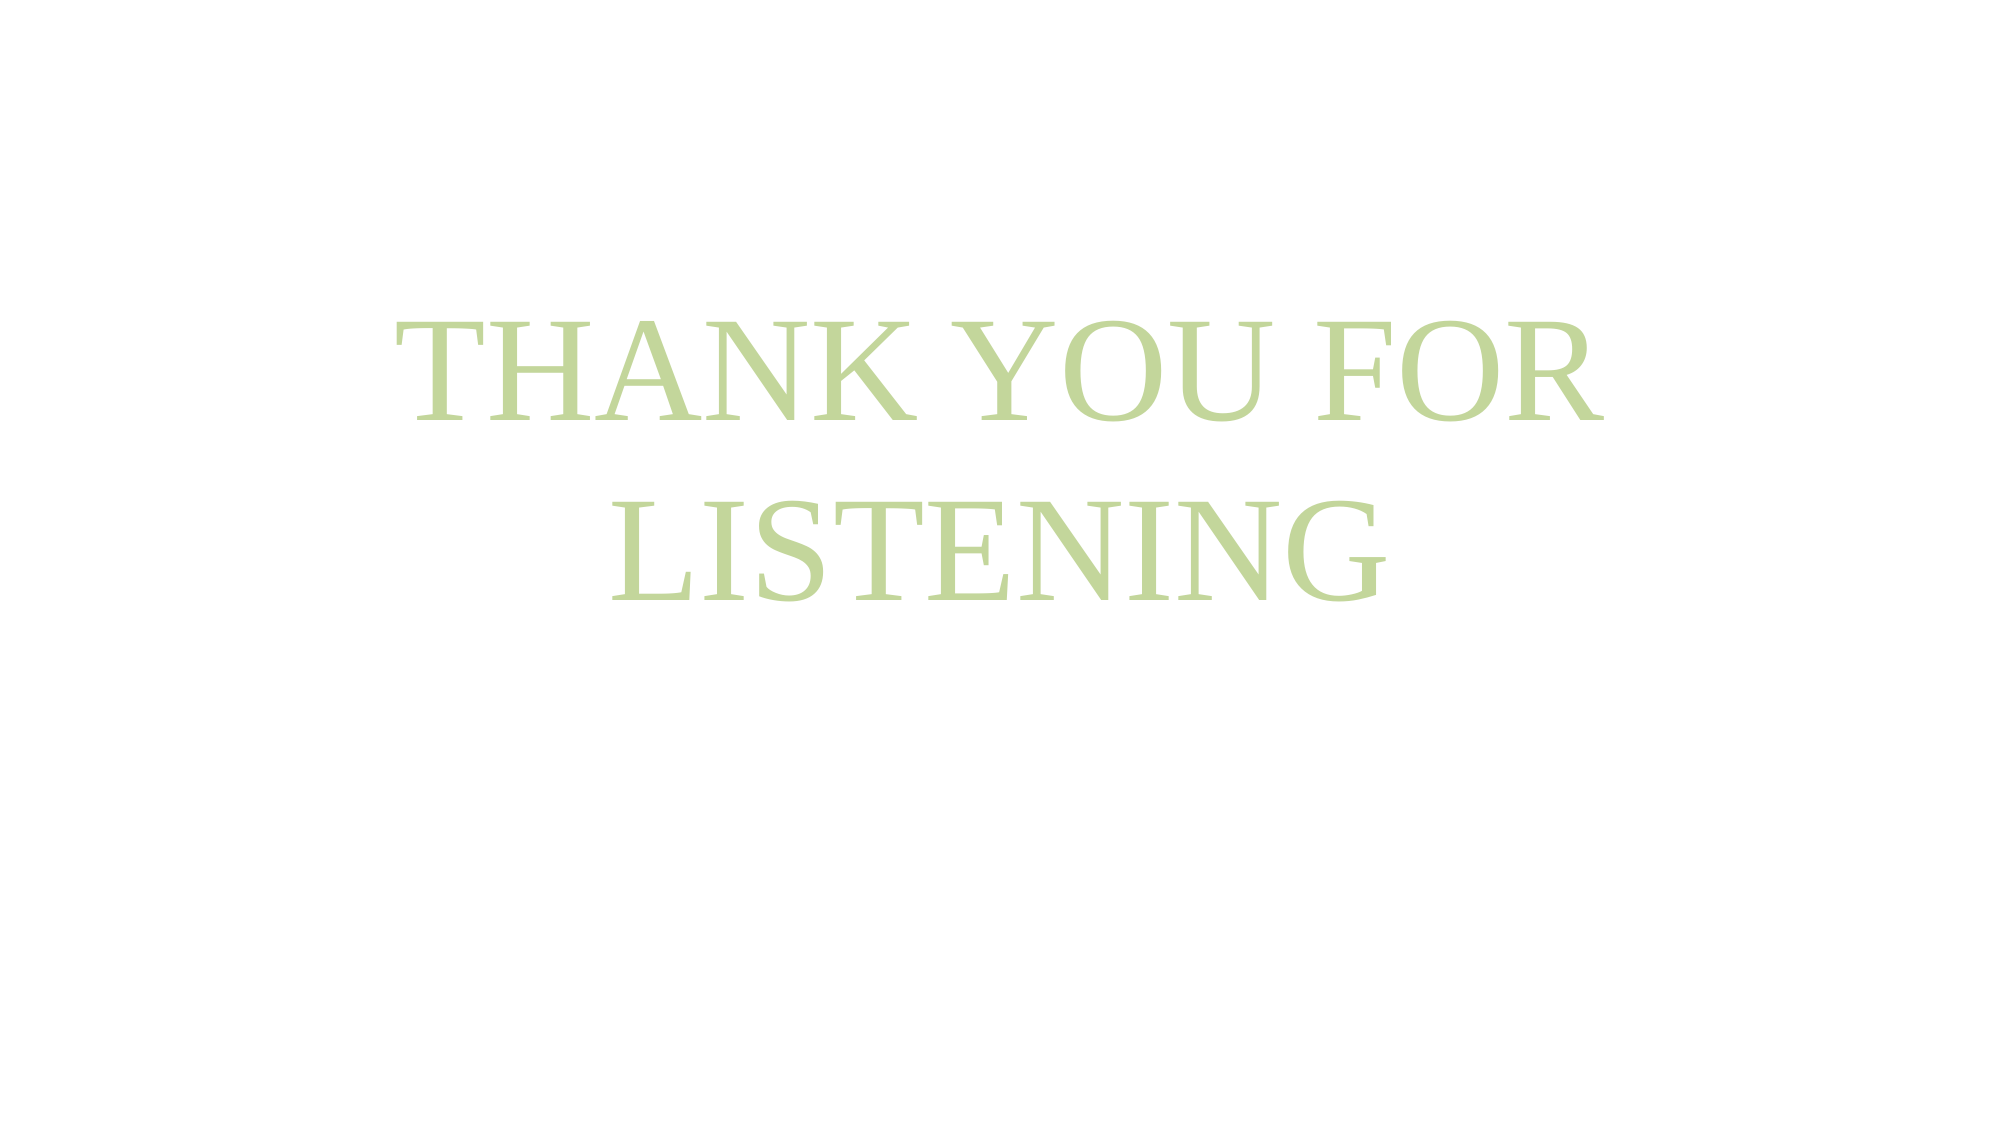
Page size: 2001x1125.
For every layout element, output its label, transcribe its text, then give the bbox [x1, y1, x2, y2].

list THANK YOU FOR LISTENING [99, 262, 1900, 1005]
